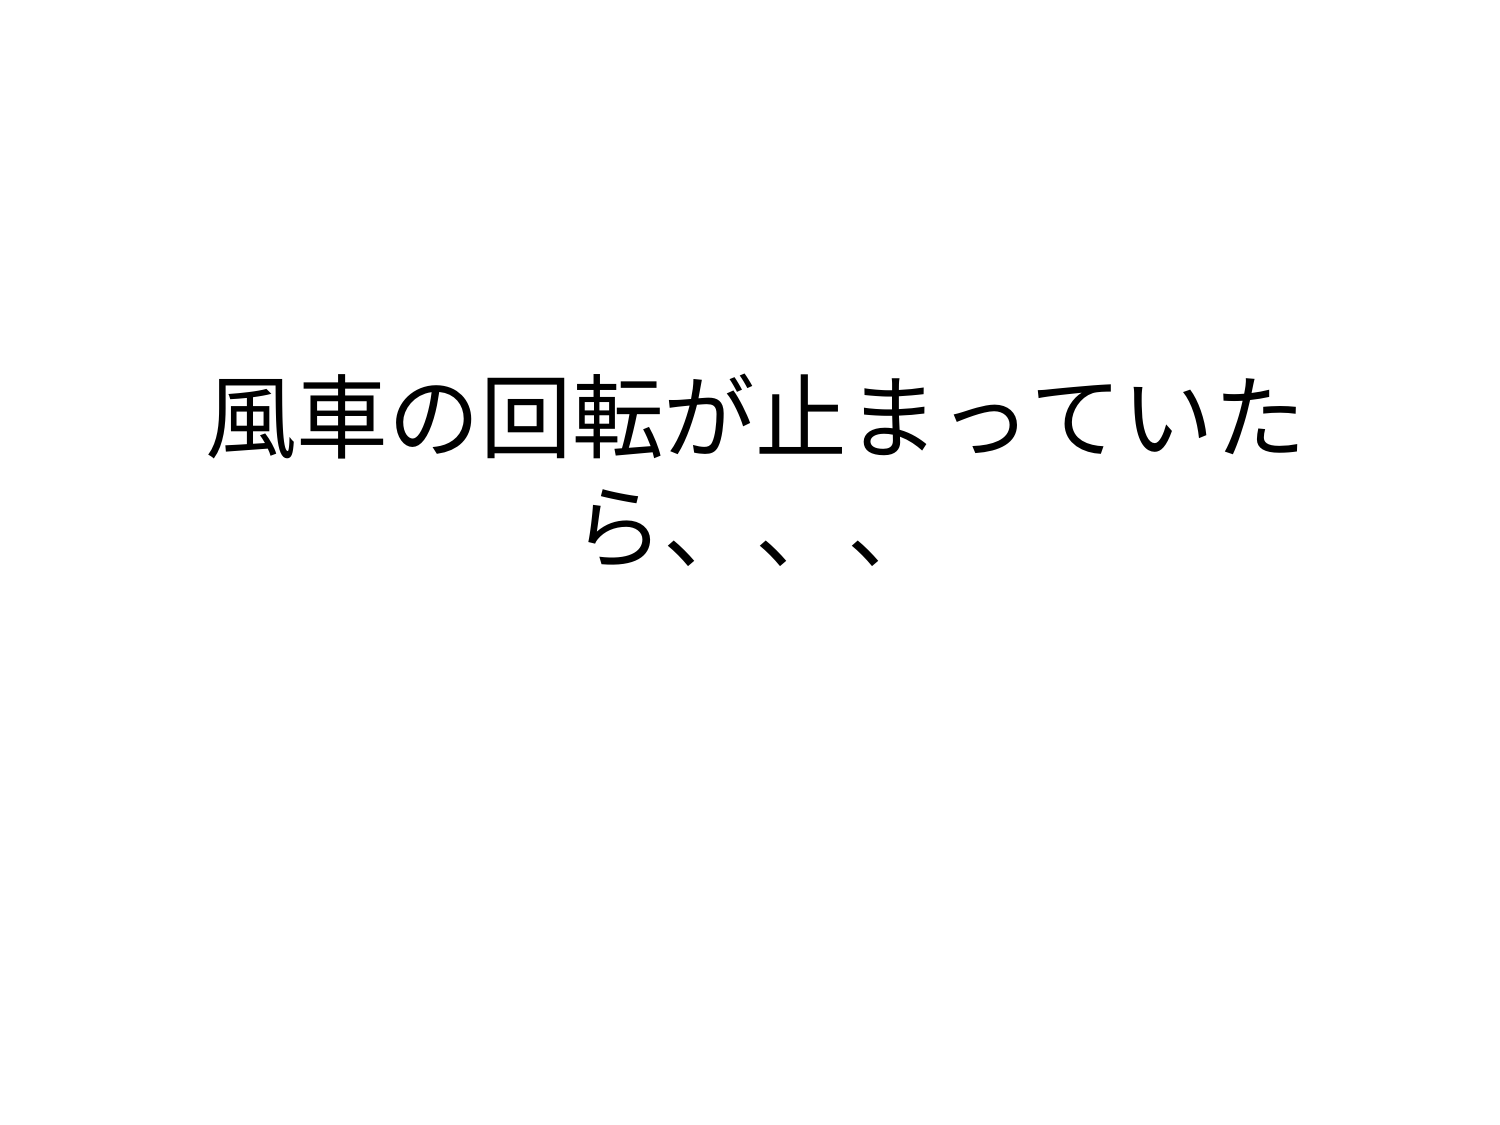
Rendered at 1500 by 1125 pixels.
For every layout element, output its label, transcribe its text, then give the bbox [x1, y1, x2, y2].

title 風車の回転が止まっていたら、、、 [64, 349, 1447, 591]
